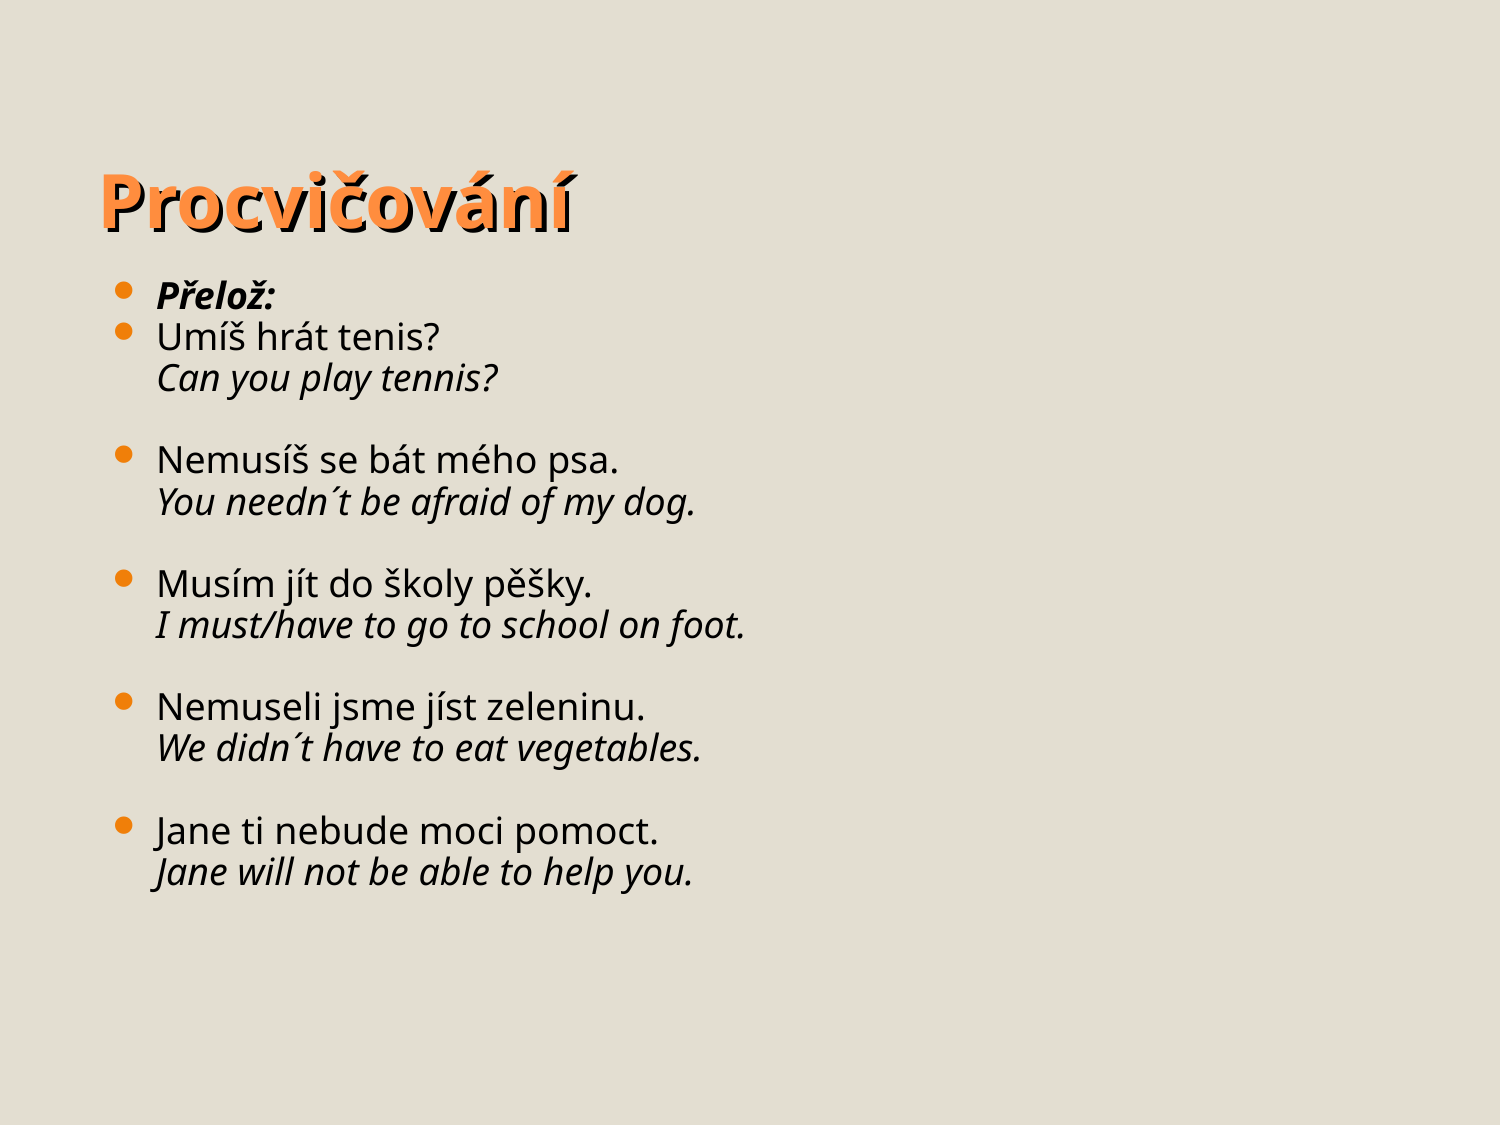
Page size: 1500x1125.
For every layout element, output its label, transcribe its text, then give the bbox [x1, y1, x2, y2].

title Procvičování [82, 78, 1426, 251]
list Přelož: Umíš hrát tenis? Can you play tennis? Nemusíš se bát mého psa. You needn´t be afraid of my dog. Musím jít do školy pěšky. I must/have to go to school on foot. Nemuseli jsme jíst zeleninu. We didn´t have to eat vegetables. Jane ti nebude moci pomoct. Jane will not be able to help you. [82, 265, 1426, 953]
